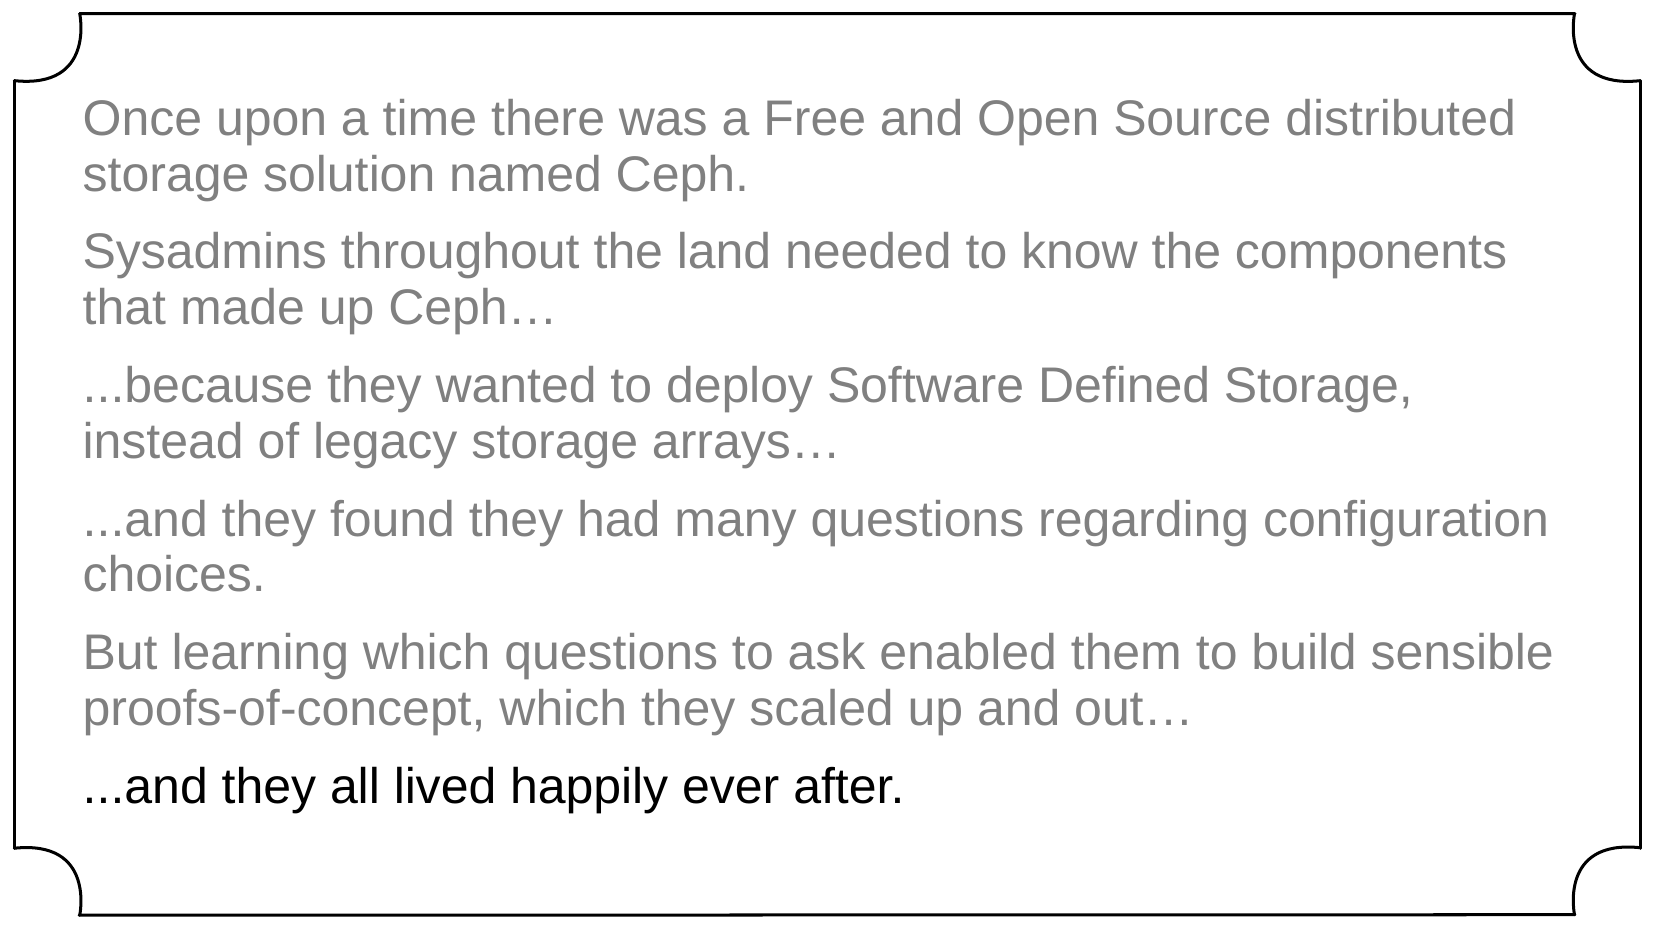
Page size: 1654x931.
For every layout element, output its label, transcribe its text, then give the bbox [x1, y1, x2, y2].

list Once upon a time there was a Free and Open Source distributed storage solution named Ceph. Sysadmins throughout the land needed to know the components that made up Ceph… ...because they wanted to deploy Software Defined Storage, instead of legacy storage arrays… ...and they found they had many questions regarding configuration choices. But learning which questions to ask enabled them to build sensible proofs-of-concept, which they scaled up and out… ...and they all lived happily ever after. [82, 90, 1571, 841]
